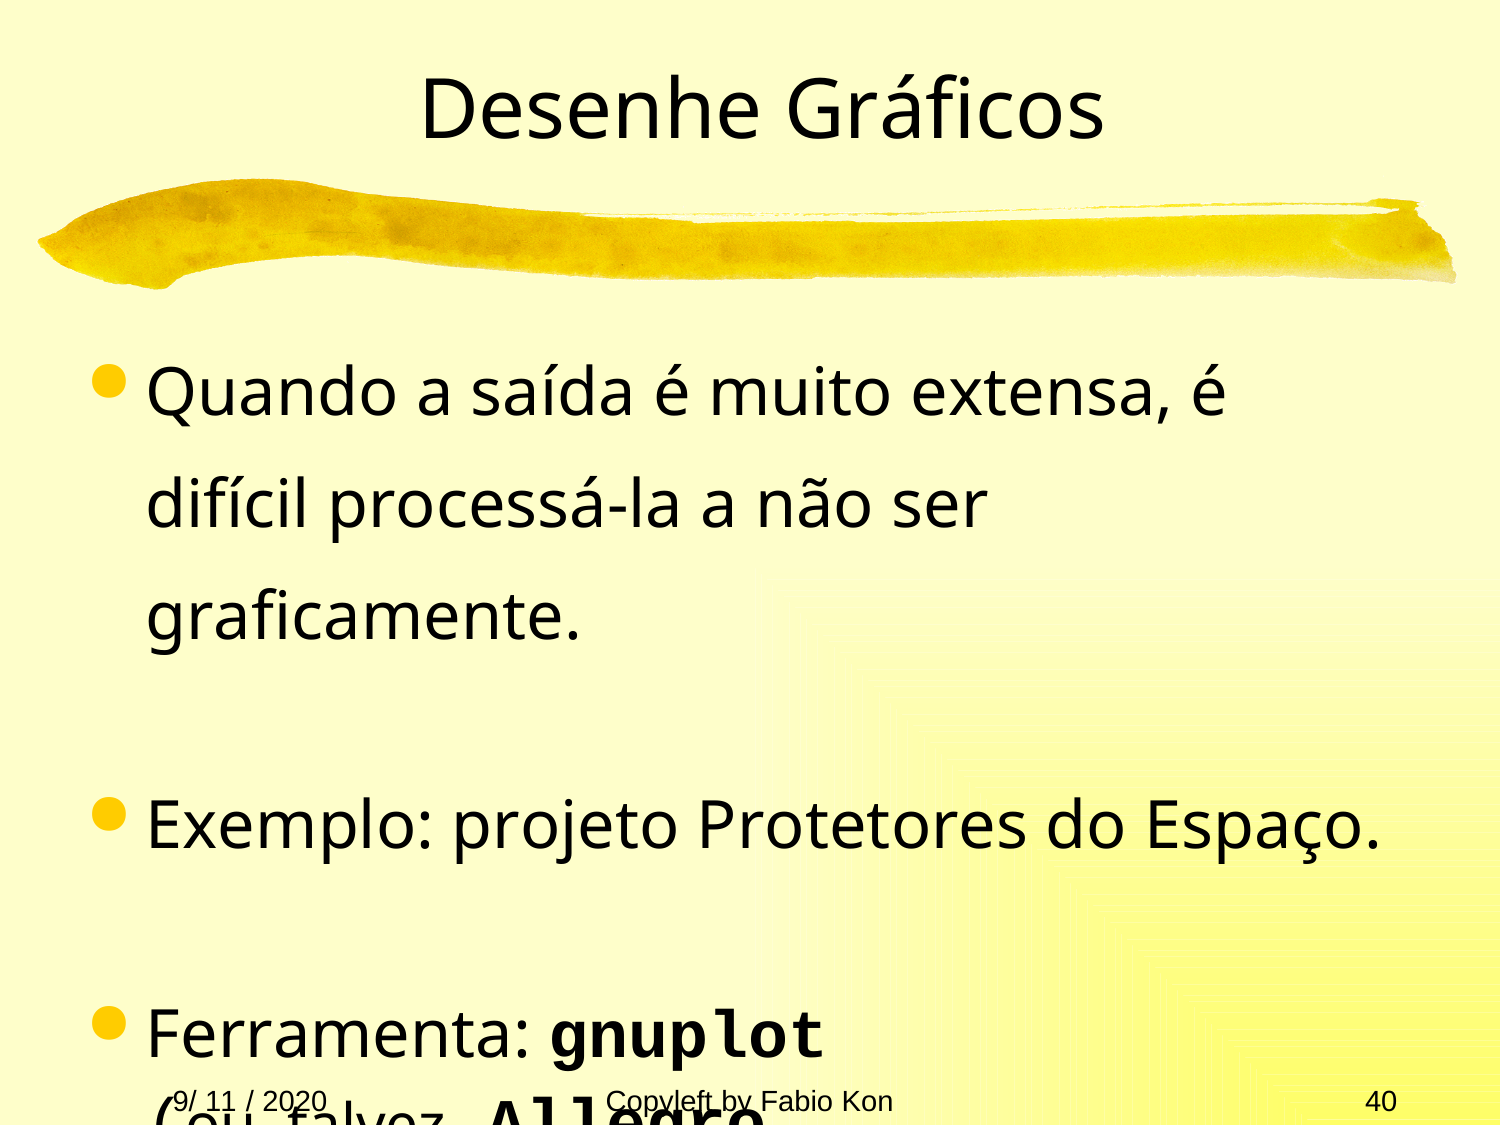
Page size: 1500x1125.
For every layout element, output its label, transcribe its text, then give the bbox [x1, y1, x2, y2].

title Desenhe Gráficos [125, 12, 1401, 163]
picture [24, 174, 1463, 297]
list Quando a saída é muito extensa, é difícil processá-la a não ser graficamente. Exemplo: projeto Protetores do Espaço. Ferramenta: gnuplot (ou, talvez Allegro, matpotlib,...) [74, 309, 1417, 1055]
